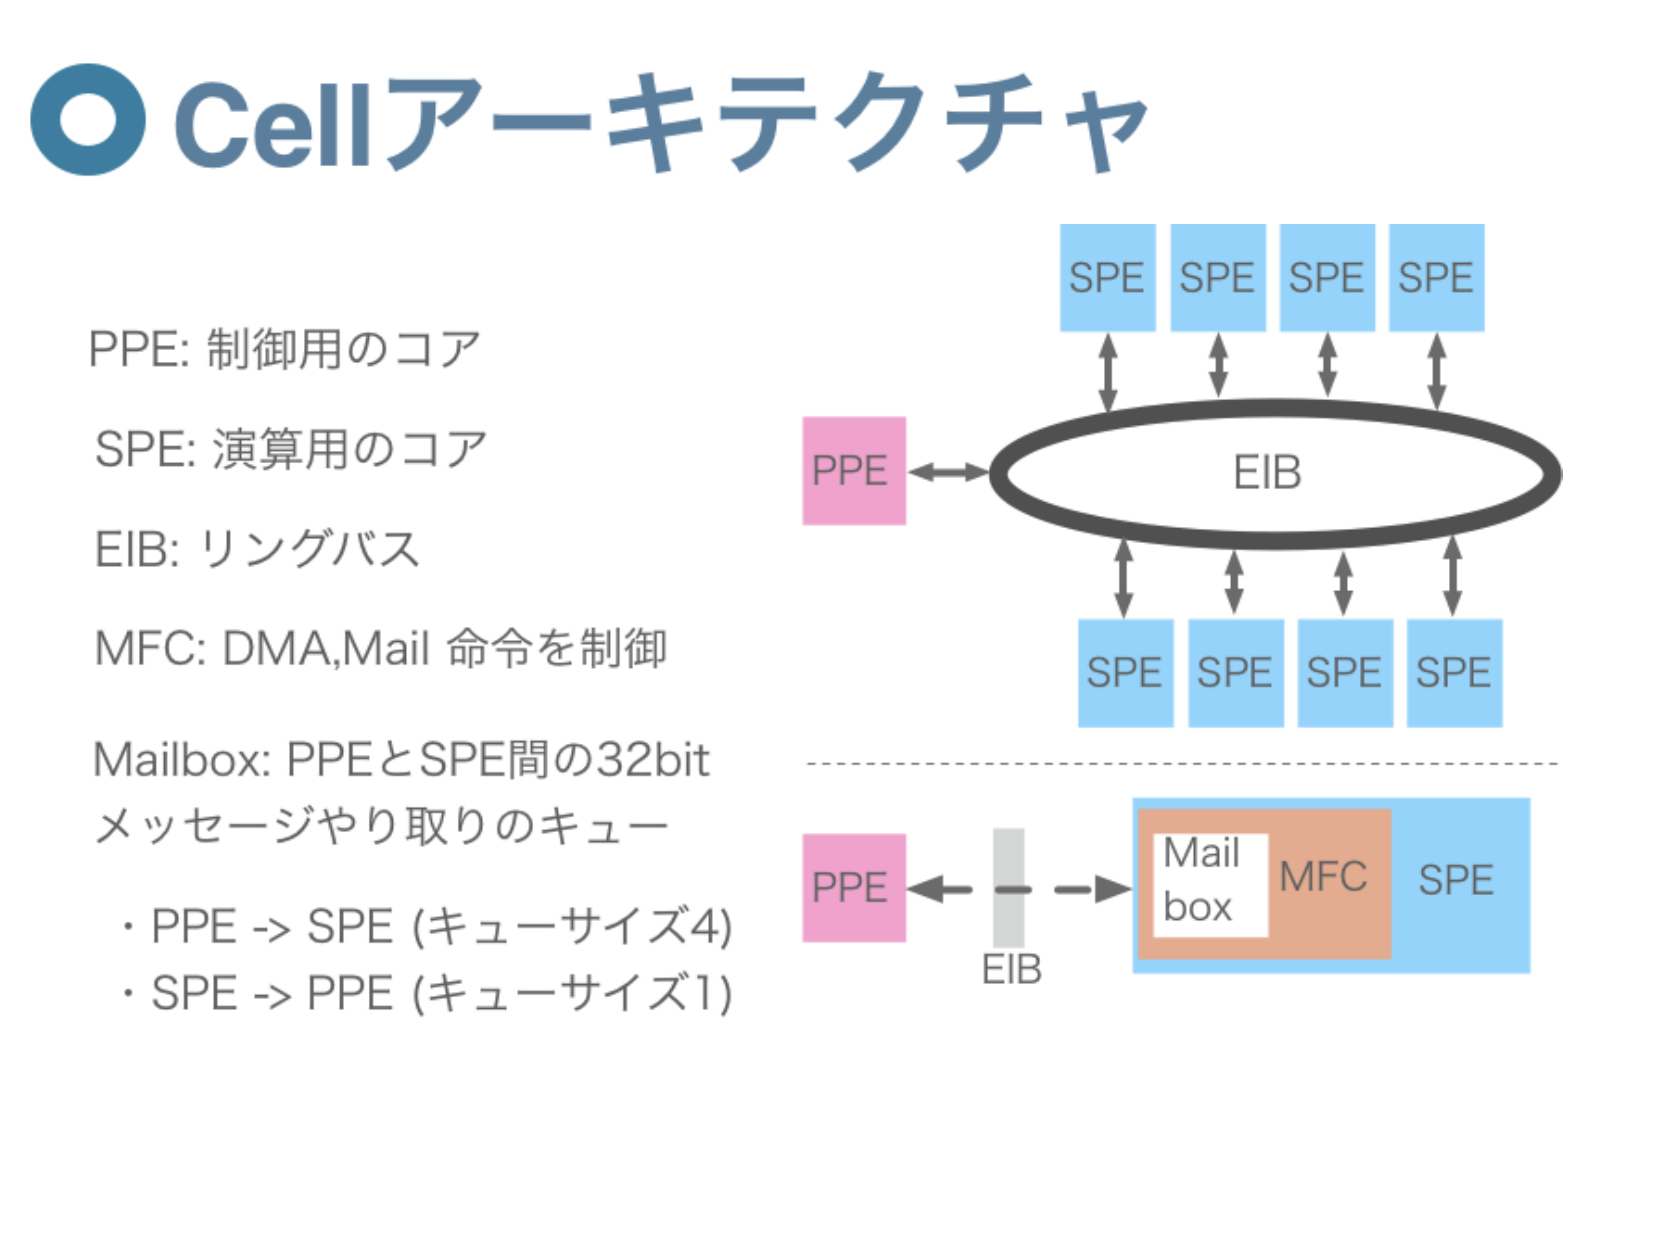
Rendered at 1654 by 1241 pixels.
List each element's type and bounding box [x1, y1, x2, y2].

picture [29, 62, 148, 178]
picture [88, 324, 735, 1034]
picture [171, 56, 1563, 1008]
